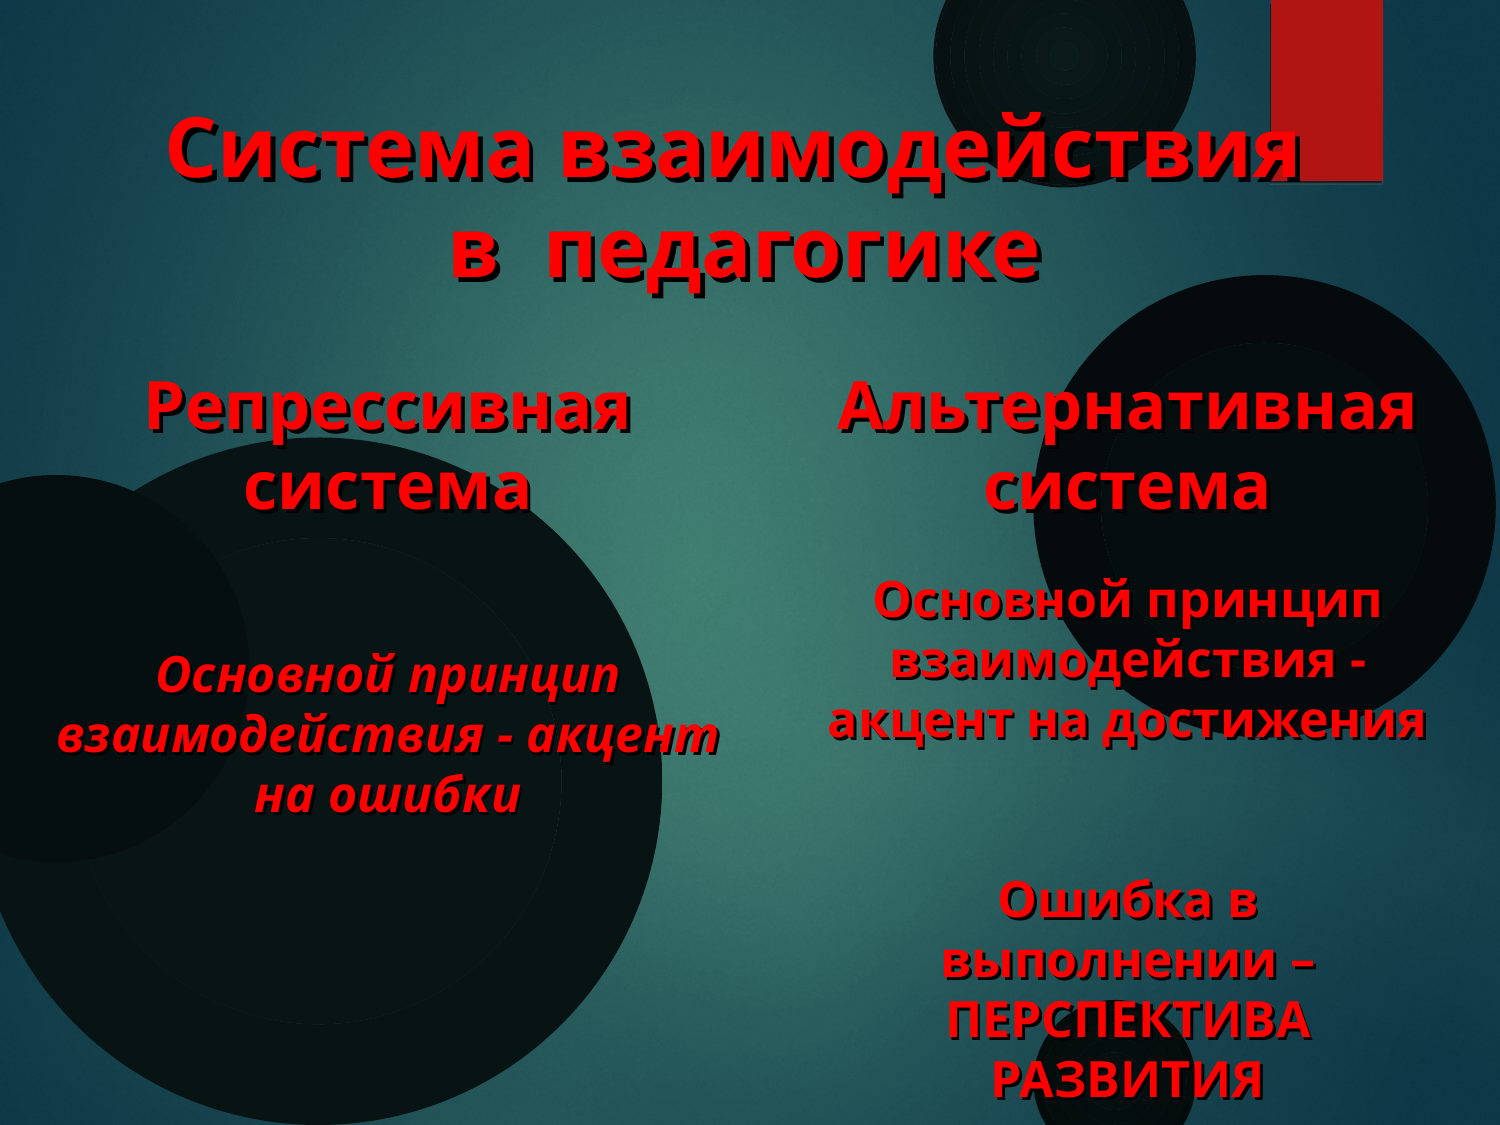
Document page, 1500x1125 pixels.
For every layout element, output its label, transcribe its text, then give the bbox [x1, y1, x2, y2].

text_box Репрессивная система Основной принцип взаимодействия - акцент на ошибки [41, 355, 758, 800]
text_box Альтернативная система Основной принцип взаимодействия - акцент на достижения Ошибка в выполнении – ПЕРСПЕКТИВА РАЗВИТИЯ [809, 355, 1447, 1125]
title Система взаимодействия в педагогике [69, 87, 1420, 294]
